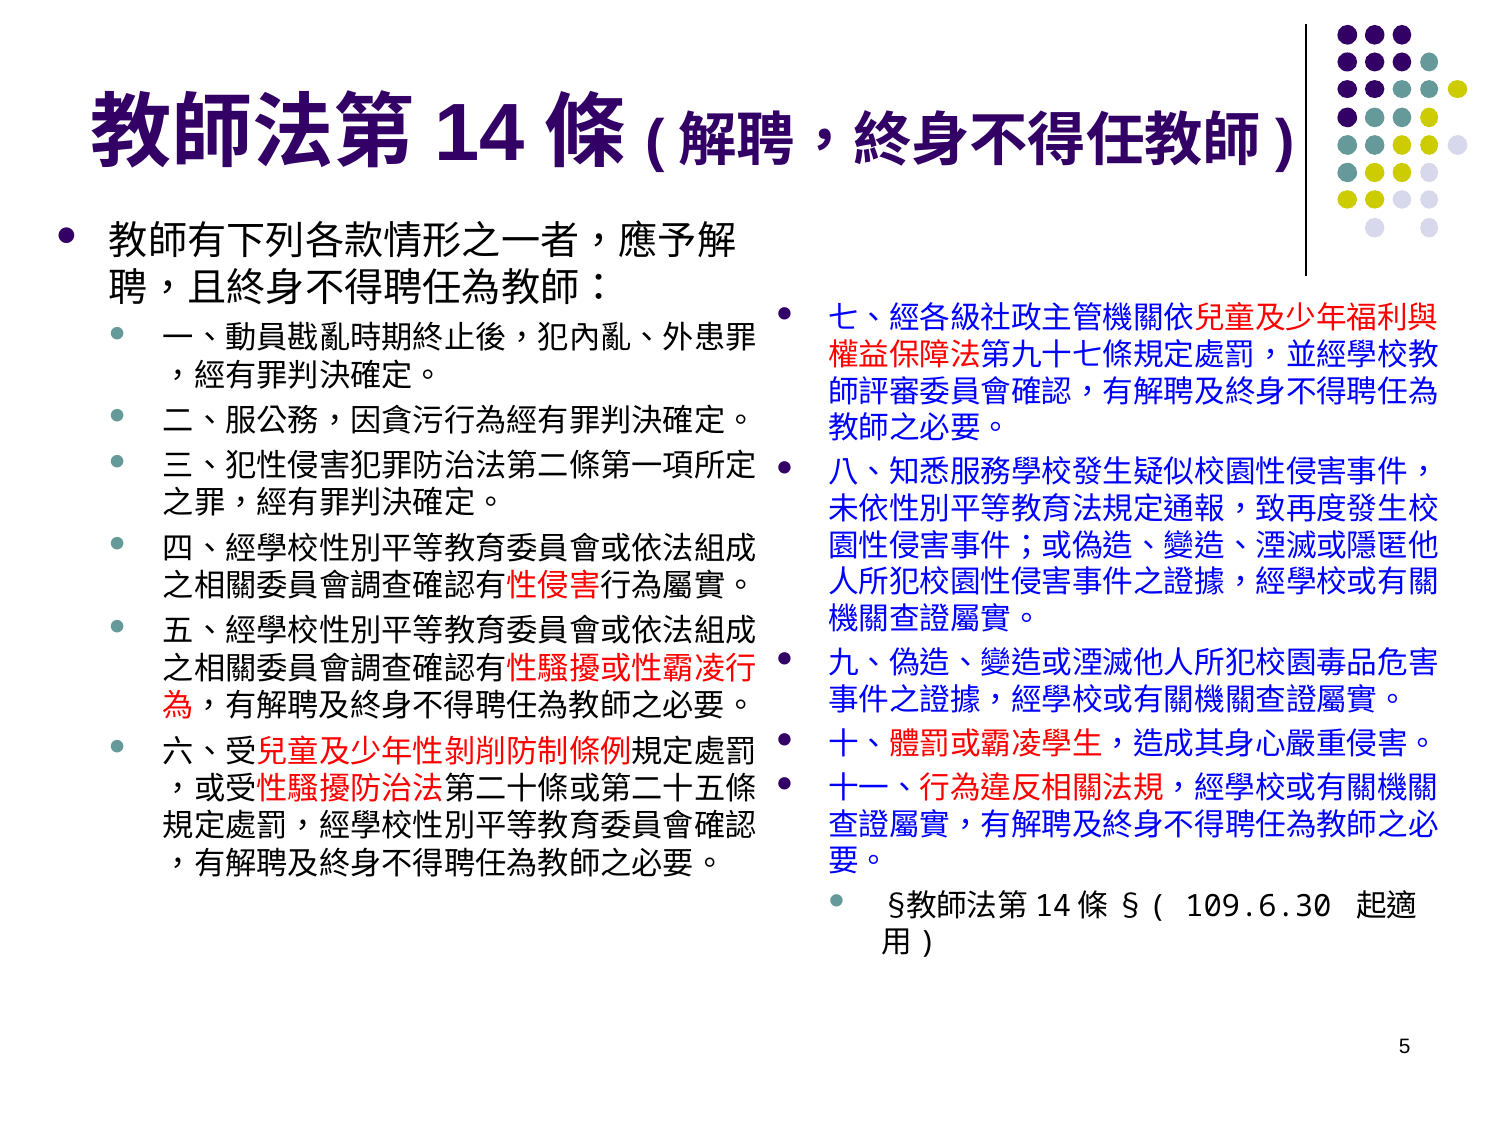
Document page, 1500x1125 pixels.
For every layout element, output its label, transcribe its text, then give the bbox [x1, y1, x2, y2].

list 教師有下列各款情形之一者，應予解聘，且終身不得聘任為教師： 一、動員戡亂時期終止後，犯內亂、外患罪，經有罪判決確定。 二、服公務，因貪污行為經有罪判決確定。 三、犯性侵害犯罪防治法第二條第一項所定之罪，經有罪判決確定。 四、經學校性別平等教育委員會或依法組成之相關委員會調查確認有性侵害行為屬實。 五、經學校性別平等教育委員會或依法組成之相關委員會調查確認有性騷擾或性霸凌行為，有解聘及終身不得聘任為教師之必要。 六、受兒童及少年性剝削防制條例規定處罰，或受性騷擾防治法第二十條或第二十五條規定處罰，經學校性別平等教育委員會確認，有解聘及終身不得聘任為教師之必要。 [41, 208, 774, 935]
list 七、經各級社政主管機關依兒童及少年福利與權益保障法第九十七條規定處罰，並經學校教師評審委員會確認，有解聘及終身不得聘任為教師之必要。 八、知悉服務學校發生疑似校園性侵害事件，未依性別平等教育法規定通報，致再度發生校園性侵害事件；或偽造、變造、湮滅或隱匿他人所犯校園性侵害事件之證據，經學校或有關機關查證屬實。 九、偽造、變造或湮滅他人所犯校園毒品危害事件之證據，經學校或有關機關查證屬實。 十、體罰或霸凌學生，造成其身心嚴重侵害。 十一、行為違反相關法規，經學校或有關機關查證屬實，有解聘及終身不得聘任為教師之必要。 §教師法第14條§ ( 109.6.30 起適用) [761, 290, 1459, 991]
text_box <number> [1074, 1025, 1426, 1101]
title 教師法第14條(解聘，終身不得任教師) [74, 20, 1313, 185]
